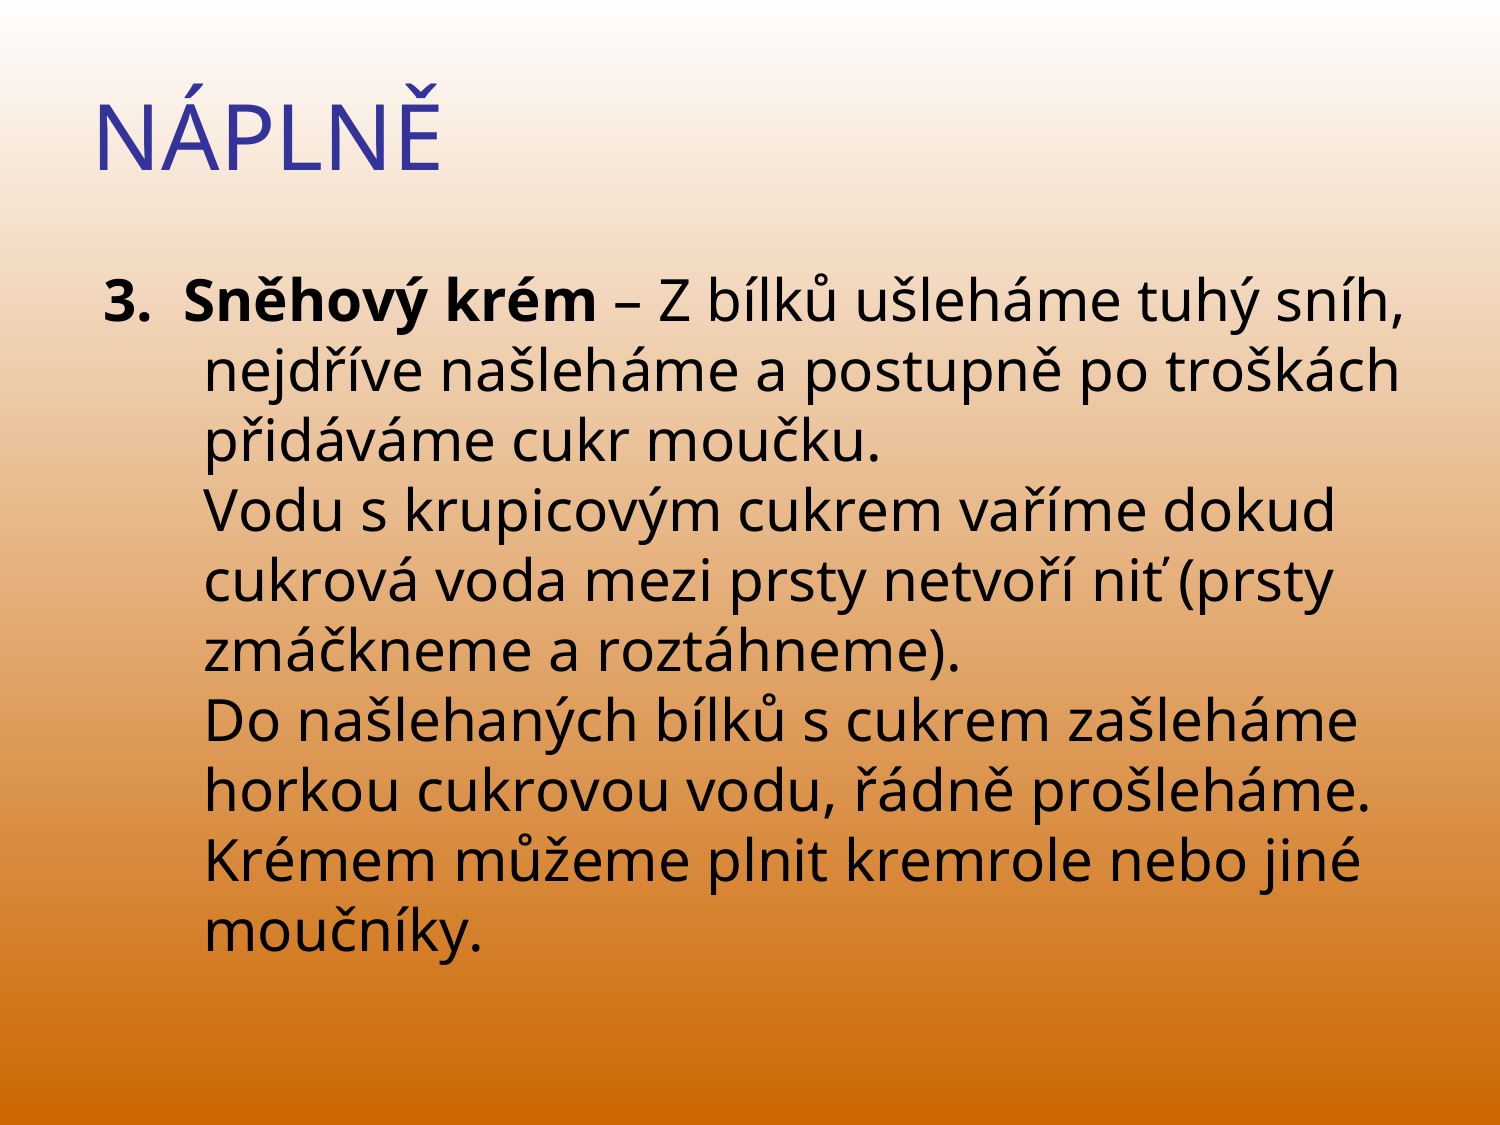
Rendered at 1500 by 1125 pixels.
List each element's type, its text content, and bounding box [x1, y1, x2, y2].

list 3. Sněhový krém – Z bílků ušleháme tuhý sníh, nejdříve našleháme a postupně po troškách přidáváme cukr moučku. Vodu s krupicovým cukrem vaříme dokud cukrová voda mezi prsty netvoří niť (prsty zmáčkneme a roztáhneme). Do našlehaných bílků s cukrem zašleháme horkou cukrovou vodu, řádně prošleháme. Krémem můžeme plnit kremrole nebo jiné moučníky. [88, 255, 1469, 1125]
title NÁPLNĚ [76, 0, 1356, 197]
